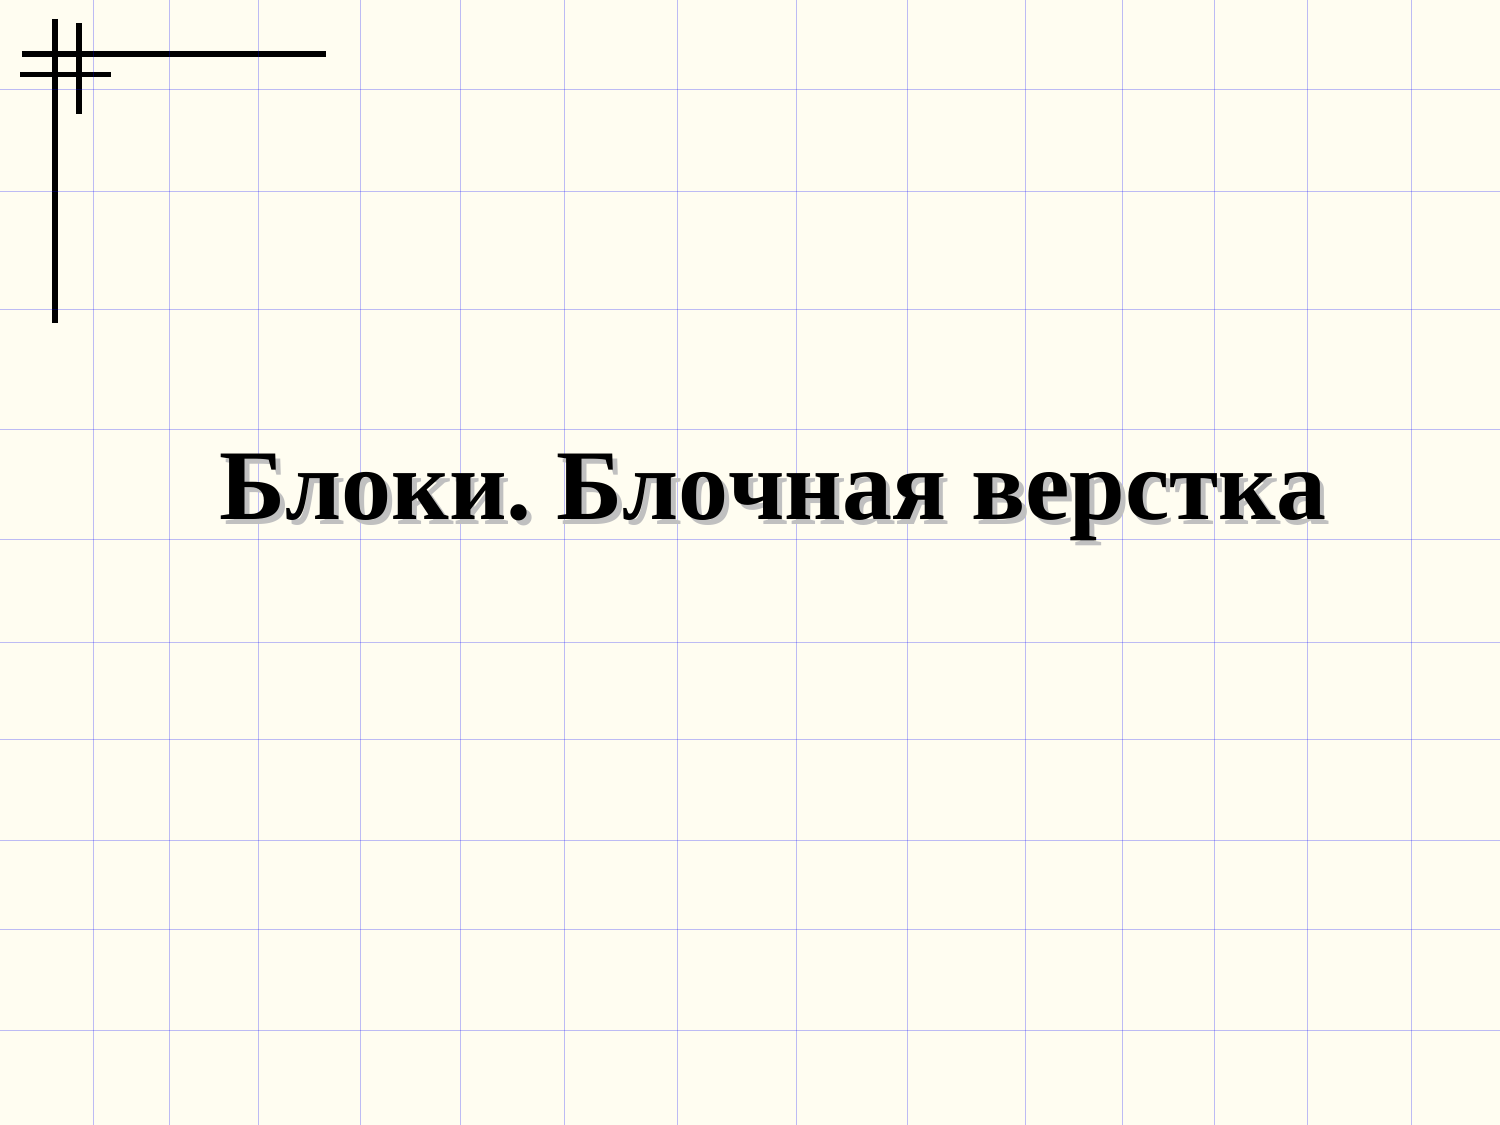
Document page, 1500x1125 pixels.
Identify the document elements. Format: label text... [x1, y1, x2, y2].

title Блоки. Блочная верстка [123, 349, 1424, 669]
